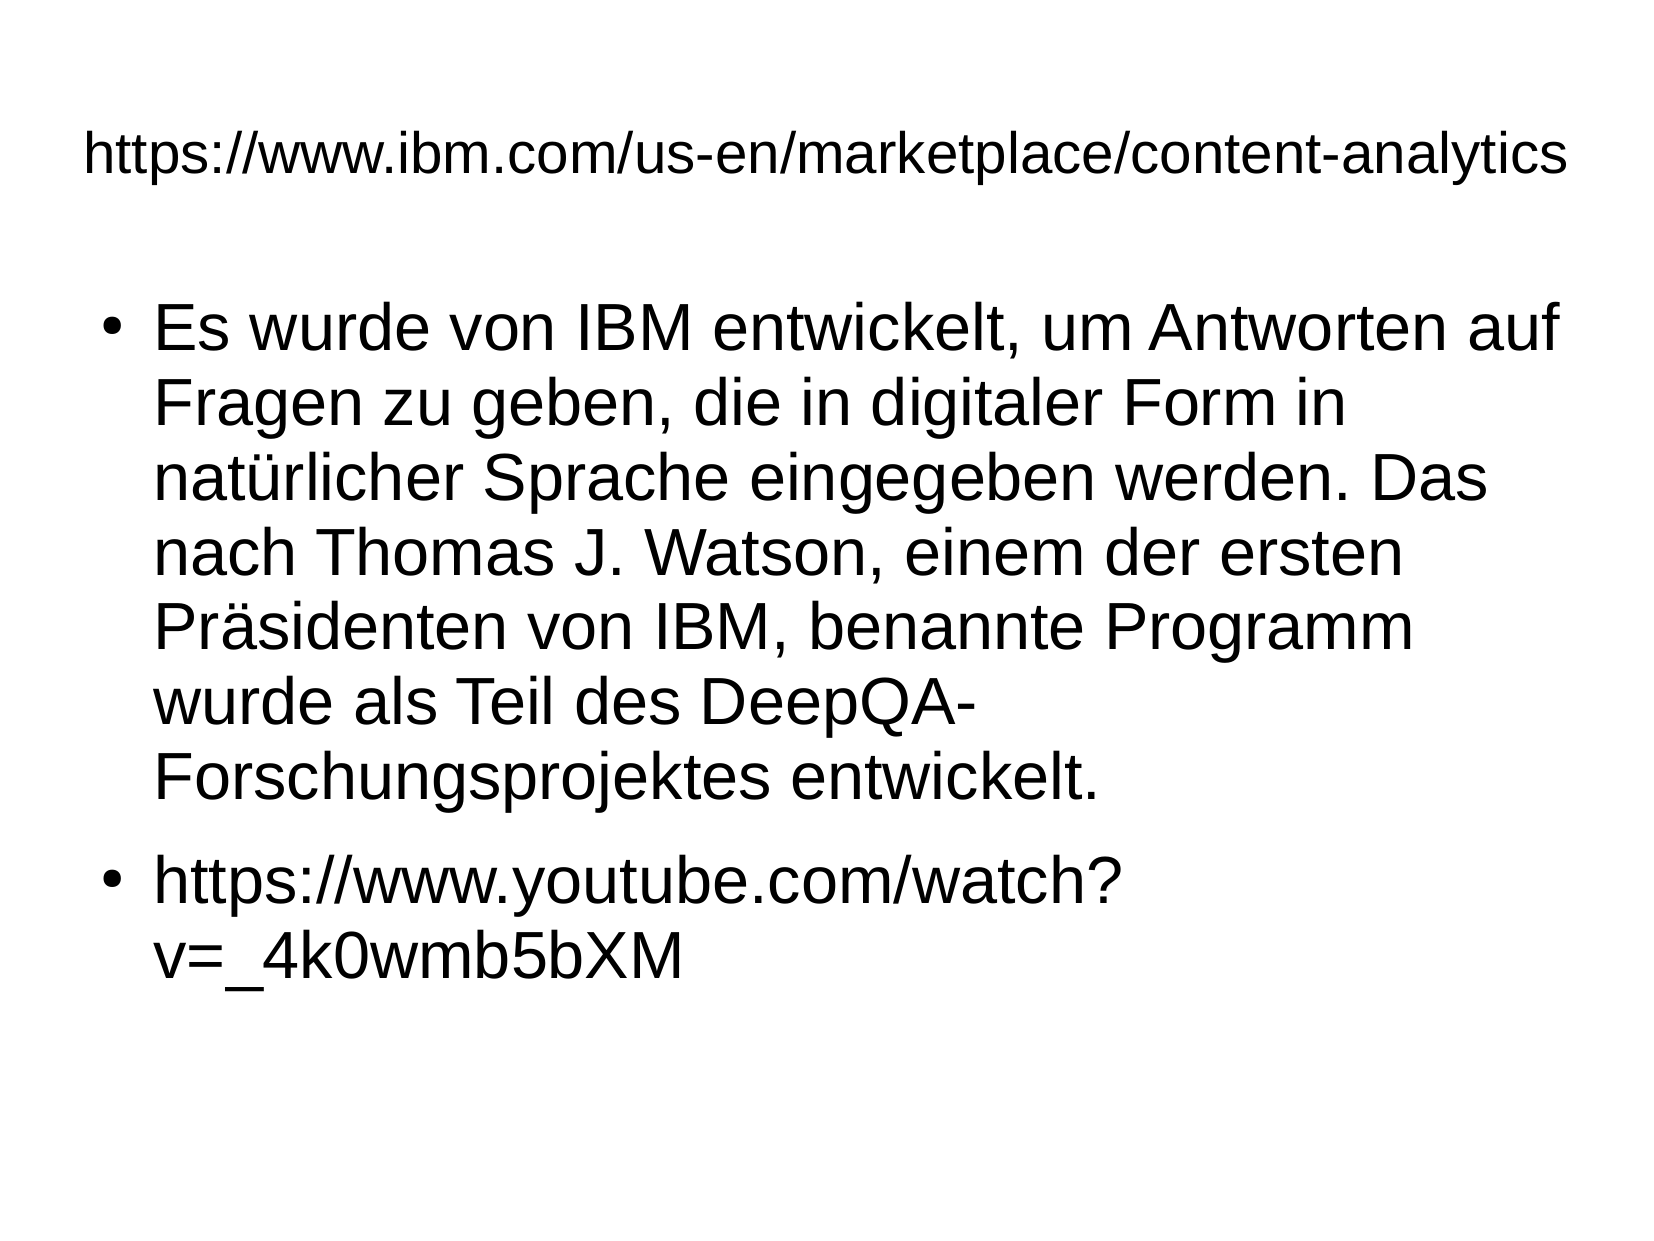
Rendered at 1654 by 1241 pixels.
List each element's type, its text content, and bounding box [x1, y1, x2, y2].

title https://www.ibm.com/us-en/marketplace/content-analytics [82, 49, 1571, 257]
list Es wurde von IBM entwickelt, um Antworten auf Fragen zu geben, die in digitaler Form in natürlicher Sprache eingegeben werden. Das nach Thomas J. Watson, einem der ersten Präsidenten von IBM, benannte Programm wurde als Teil des DeepQA-Forschungsprojektes entwickelt. https://www.youtube.com/watch?v=_4k0wmb5bXM [82, 290, 1571, 1010]
